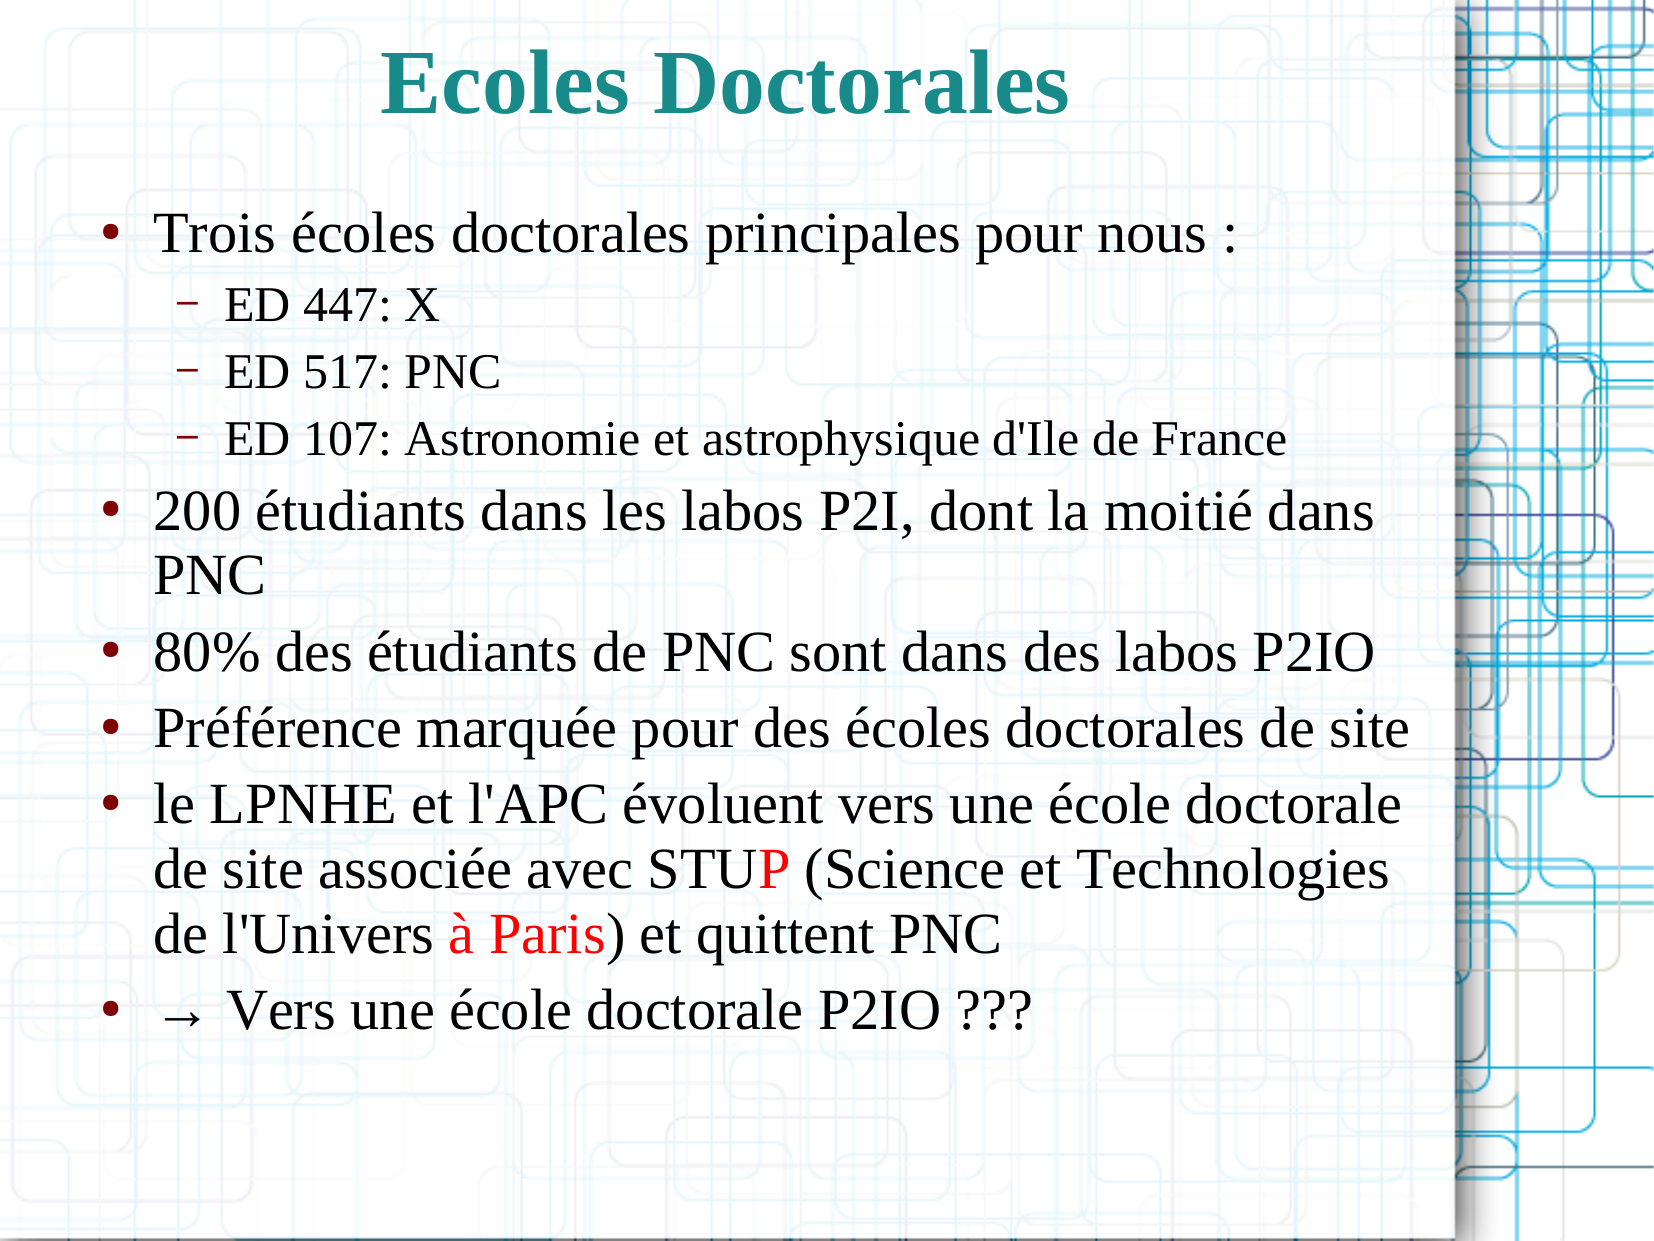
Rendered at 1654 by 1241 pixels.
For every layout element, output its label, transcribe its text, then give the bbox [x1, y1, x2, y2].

title Ecoles Doctorales [0, 29, 1453, 136]
list Trois écoles doctorales principales pour nous : ED 447: X ED 517: PNC ED 107: Astronomie et astrophysique d'Ile de France 200 étudiants dans les labos P2I, dont la moitié dans PNC 80% des étudiants de PNC sont dans des labos P2IO Préférence marquée pour des écoles doctorales de site le LPNHE et l'APC évoluent vers une école doctorale de site associée avec STUP (Science et Technologies de l'Univers à Paris) et quittent PNC → Vers une école doctorale P2IO ??? [82, 200, 1418, 1043]
picture [0, 0, 1654, 1241]
